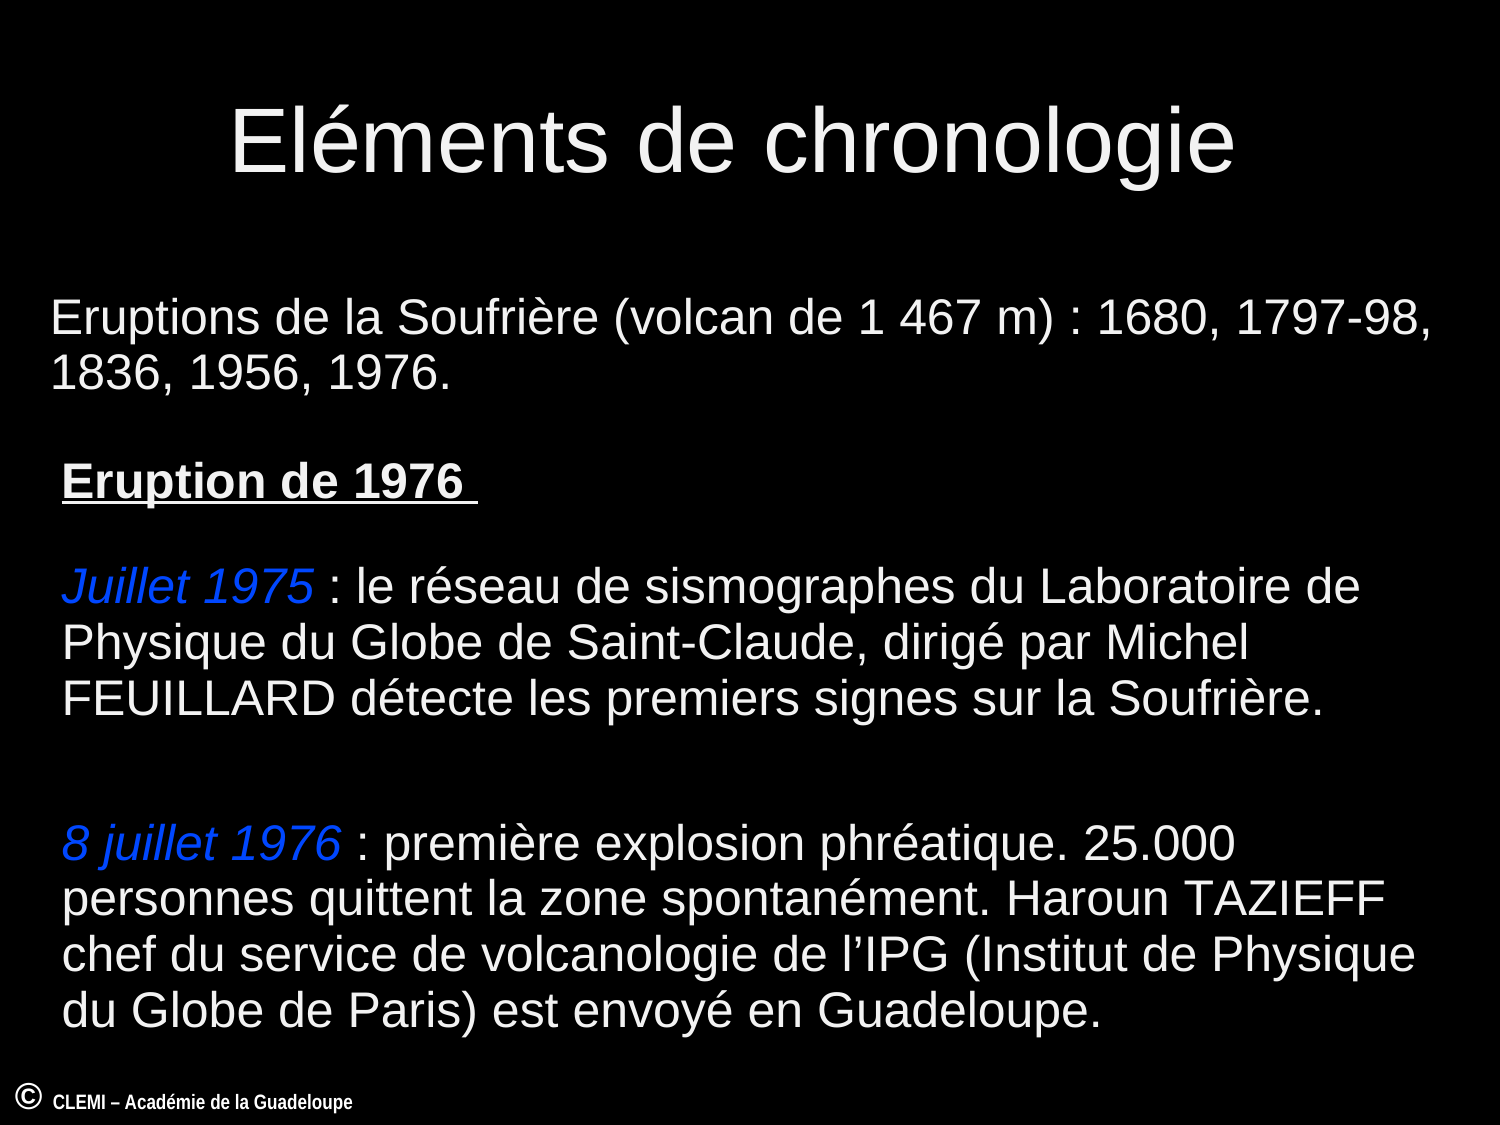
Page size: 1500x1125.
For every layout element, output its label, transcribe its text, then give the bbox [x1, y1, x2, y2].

text_box © CLEMI – Académie de la Guadeloupe [0, 1067, 575, 1125]
text_box Eruption de 1976 [46, 445, 1210, 517]
title Eléments de chronologie [58, 46, 1409, 235]
text_box Juillet 1975 : le réseau de sismographes du Laboratoire de Physique du Globe de Saint-Claude, dirigé par Michel FEUILLARD détecte les premiers signes sur la Soufrière. [46, 550, 1465, 734]
text_box Eruptions de la Soufrière (volcan de 1 467 m) : 1680, 1797-98, 1836, 1956, 1976. [35, 281, 1454, 409]
text_box 8 juillet 1976 : première explosion phréatique. 25.000 personnes quittent la zone spontanément. Haroun TAZIEFF chef du service de volcanologie de l’IPG (Institut de Physique du Globe de Paris) est envoyé en Guadeloupe. [46, 806, 1442, 1046]
